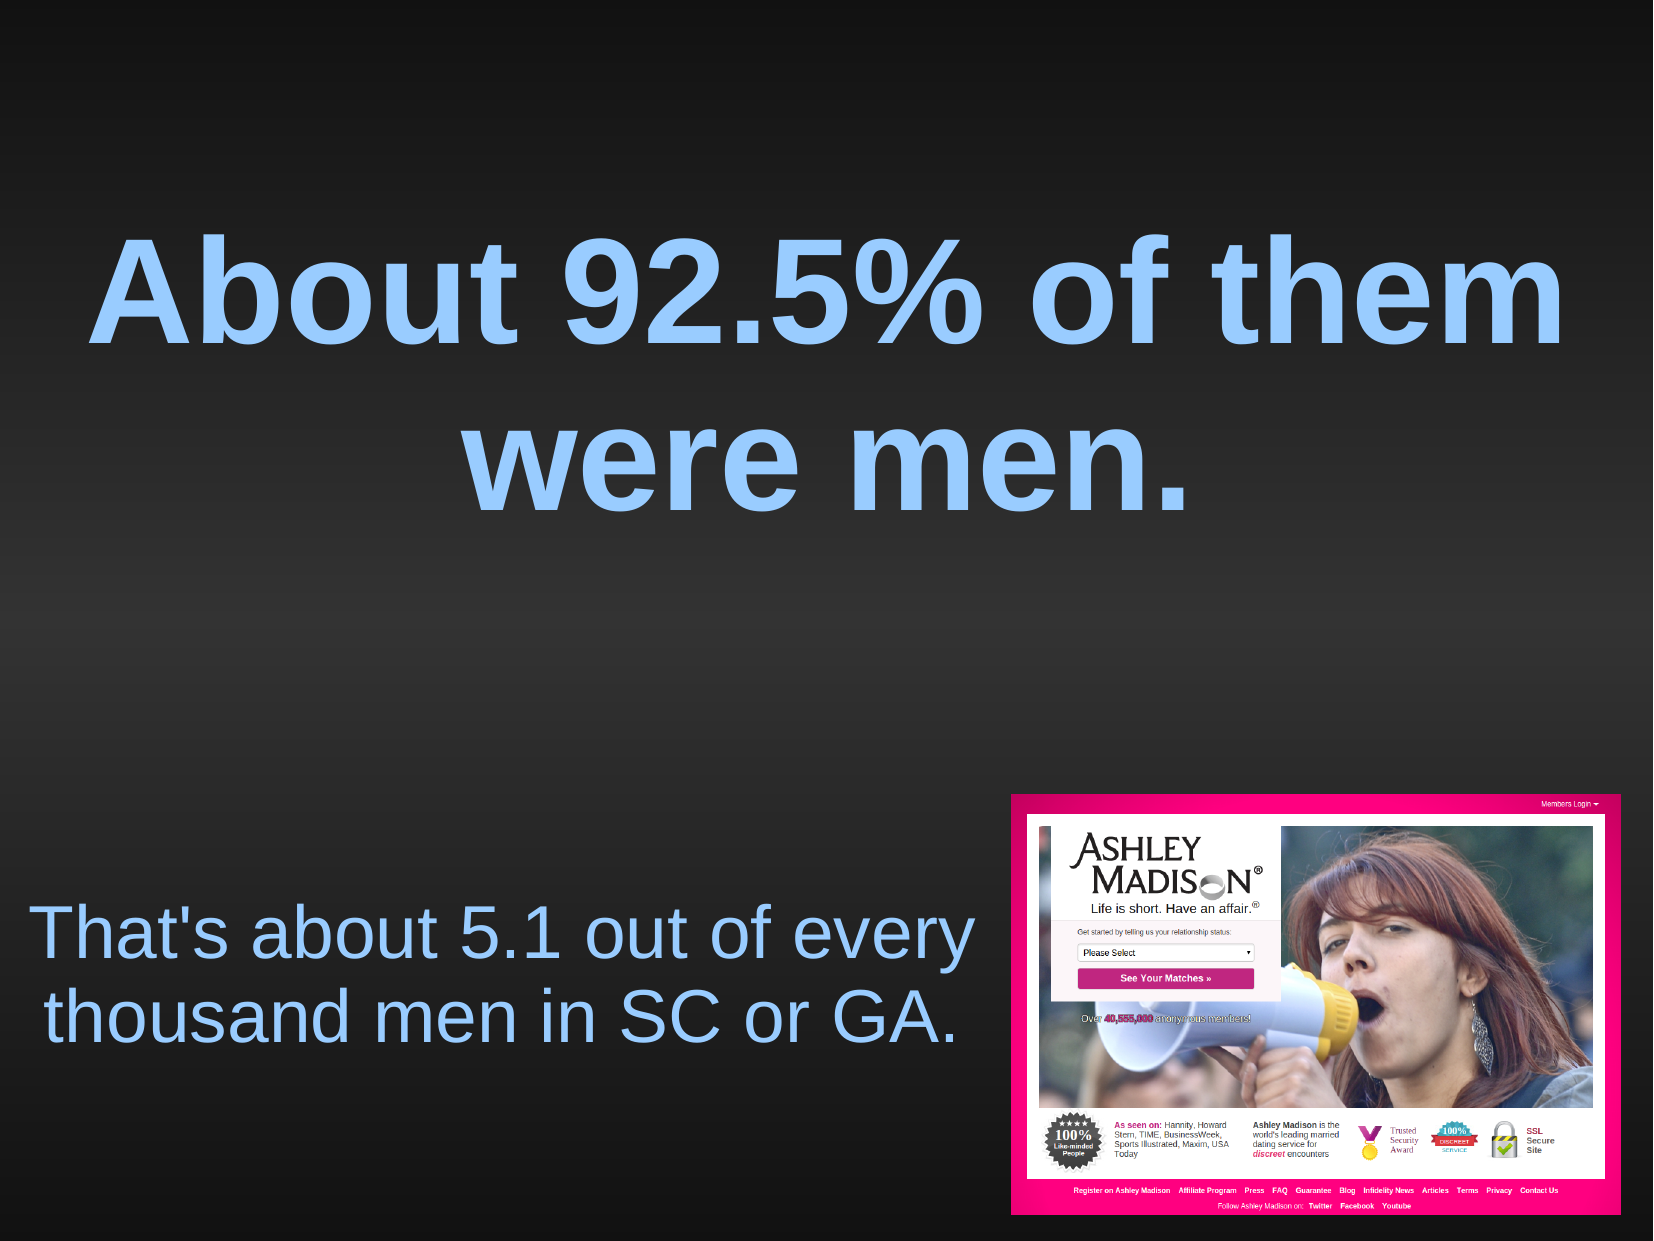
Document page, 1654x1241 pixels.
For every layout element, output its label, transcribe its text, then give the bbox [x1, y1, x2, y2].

title That's about 5.1 out of every thousand men in SC or GA. [15, 735, 991, 1216]
title About 92.5% of them were men. [3, 0, 1653, 886]
picture [1011, 794, 1621, 1216]
